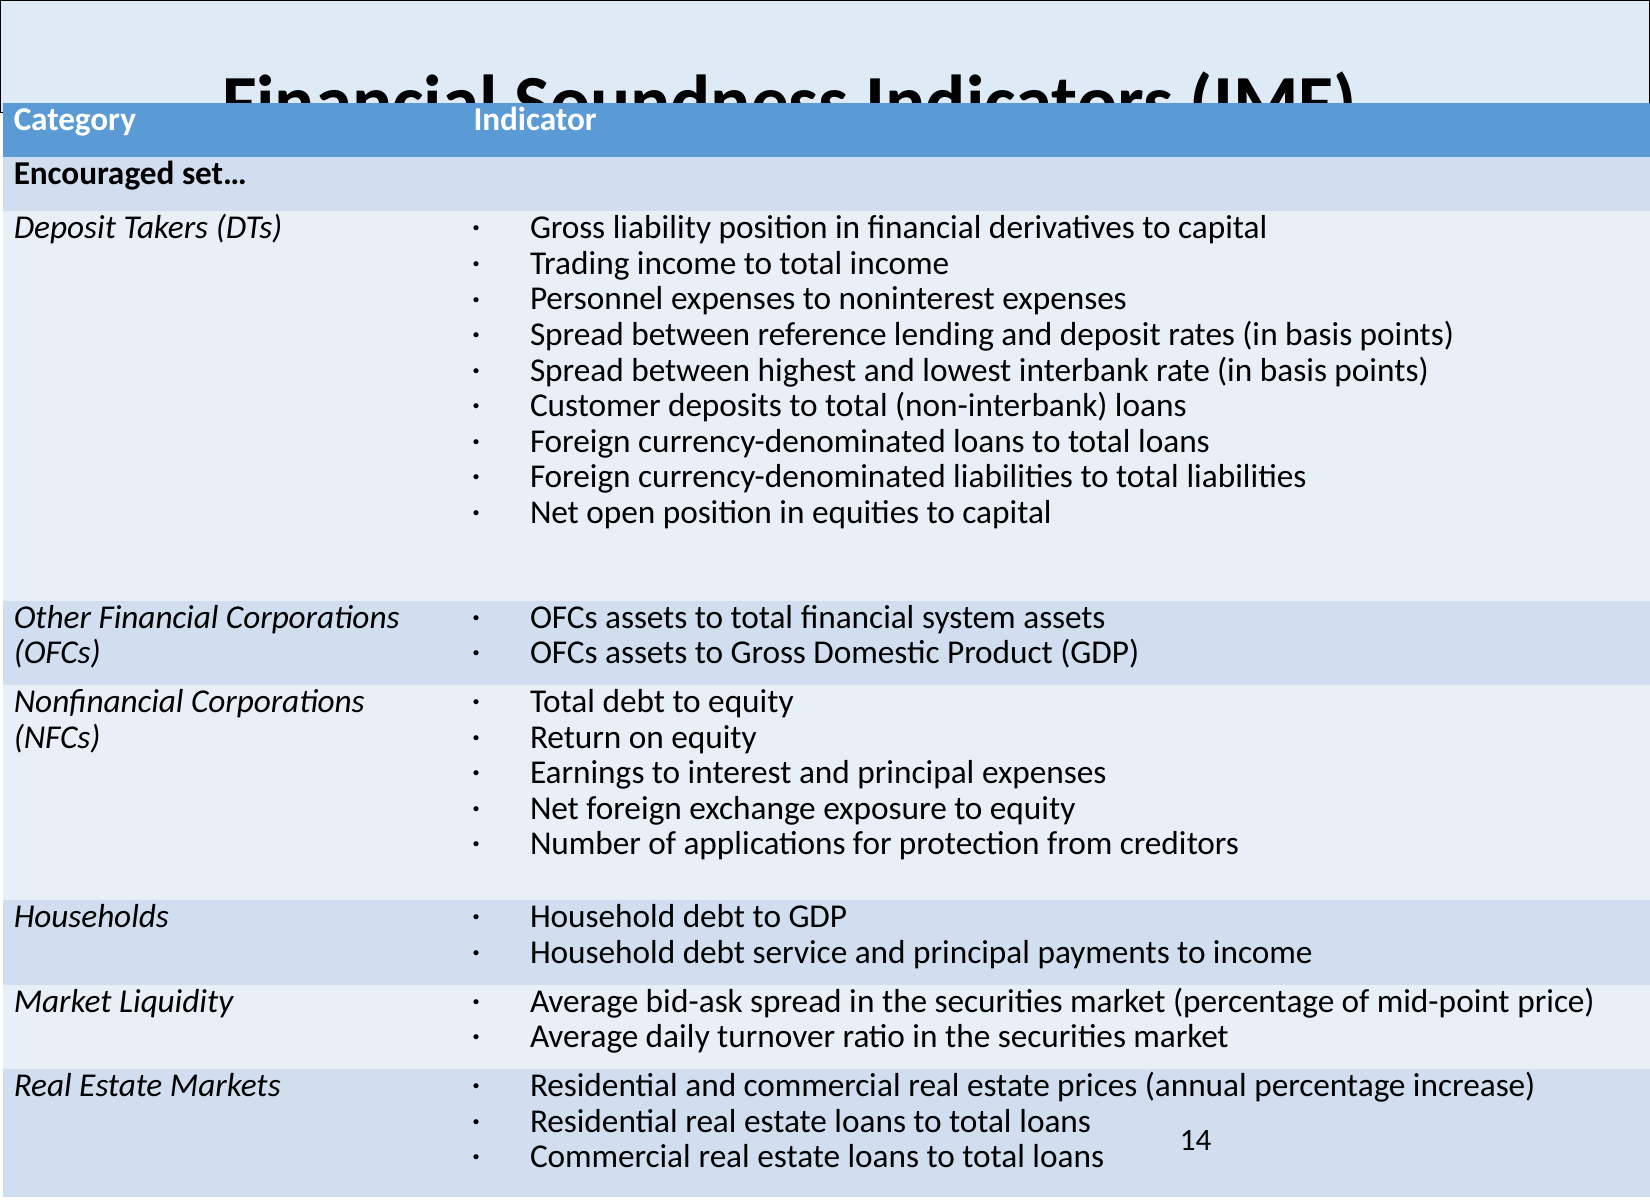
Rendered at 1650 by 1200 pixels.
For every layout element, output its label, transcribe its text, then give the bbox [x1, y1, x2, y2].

table_cell Total debt to equity Return on equity Earnings to interest and principal expenses Net foreign exchange exposure to equity Number of applications for protection from creditors [462, 685, 1650, 900]
table_cell Real Estate Markets [3, 1069, 462, 1197]
table_cell Household debt to GDP Household debt service and principal payments to income [462, 900, 1650, 985]
table_cell Nonfinancial Corporations (NFCs) [3, 685, 462, 900]
table_cell [462, 157, 1650, 211]
table_cell Other Financial Corporations (OFCs) [3, 601, 462, 685]
table_cell Gross liability position in financial derivatives to capital Trading income to total income Personnel expenses to noninterest expenses Spread between reference lending and deposit rates (in basis points) Spread between highest and lowest interbank rate (in basis points) Customer deposits to total (non-interbank) loans Foreign currency-denominated loans to total loans Foreign currency-denominated liabilities to total liabilities Net open position in equities to capital [462, 211, 1650, 601]
table_cell Residential and commercial real estate prices (annual percentage increase) Residential real estate loans to total loans Commercial real estate loans to total loans [462, 1069, 1650, 1197]
table_cell Households [3, 900, 462, 985]
table_header Indicator [462, 103, 1650, 157]
title Financial Soundness Indicators (IMF)… [0, 0, 1650, 113]
table_cell Encouraged set… [3, 157, 462, 211]
table_cell Deposit Takers (DTs) [3, 211, 462, 601]
table_cell Market Liquidity [3, 985, 462, 1069]
table_header Category [3, 103, 462, 157]
table_cell OFCs assets to total financial system assets OFCs assets to Gross Domestic Product (GDP) [462, 601, 1650, 685]
slide_number <numéro> [1165, 1112, 1537, 1177]
table_cell Average bid-ask spread in the securities market (percentage of mid-point price) Average daily turnover ratio in the securities market [462, 985, 1650, 1069]
